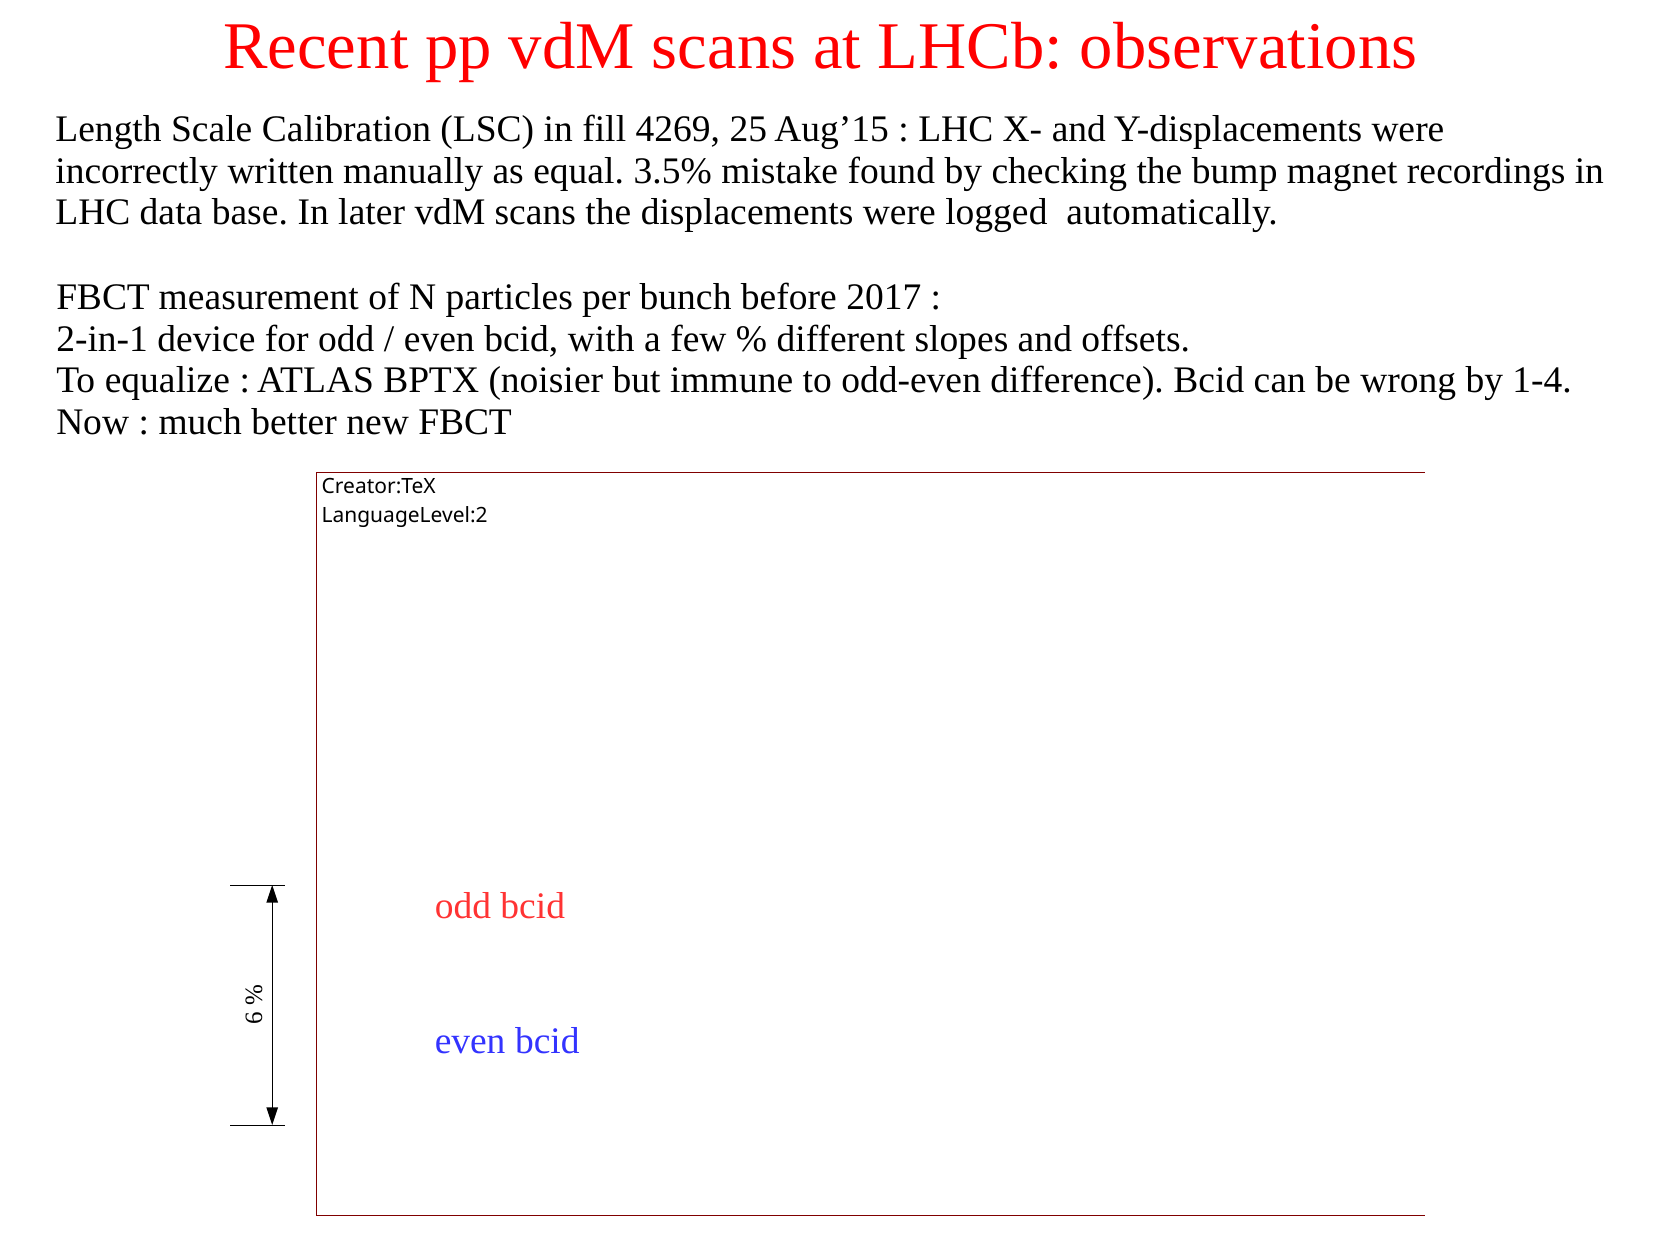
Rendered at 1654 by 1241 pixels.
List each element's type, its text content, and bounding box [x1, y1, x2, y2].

text_box FBCT measurement of N particles per bunch before 2017 : 2-in-1 device for odd / even bcid, with a few % different slopes and offsets. To equalize : ATLAS BPTX (noisier but immune to odd-even difference). Bcid can be wrong by 1-4. Now : much better new FBCT [41, 282, 1617, 492]
text_box Recent pp vdM scans at LHCb: observations [98, 1, 1544, 165]
picture [315, 470, 1426, 1216]
text_box odd bcid [420, 877, 601, 976]
text_box Length Scale Calibration (LSC) in fill 4269, 25 Aug’15 : LHC X- and Y-displacements were incorrectly written manually as equal. 3.5% mistake found by checking the bump magnet recordings in LHC data base. In later vdM scans the displacements were logged automatically. [40, 100, 1632, 282]
text_box even bcid [420, 1013, 601, 1111]
